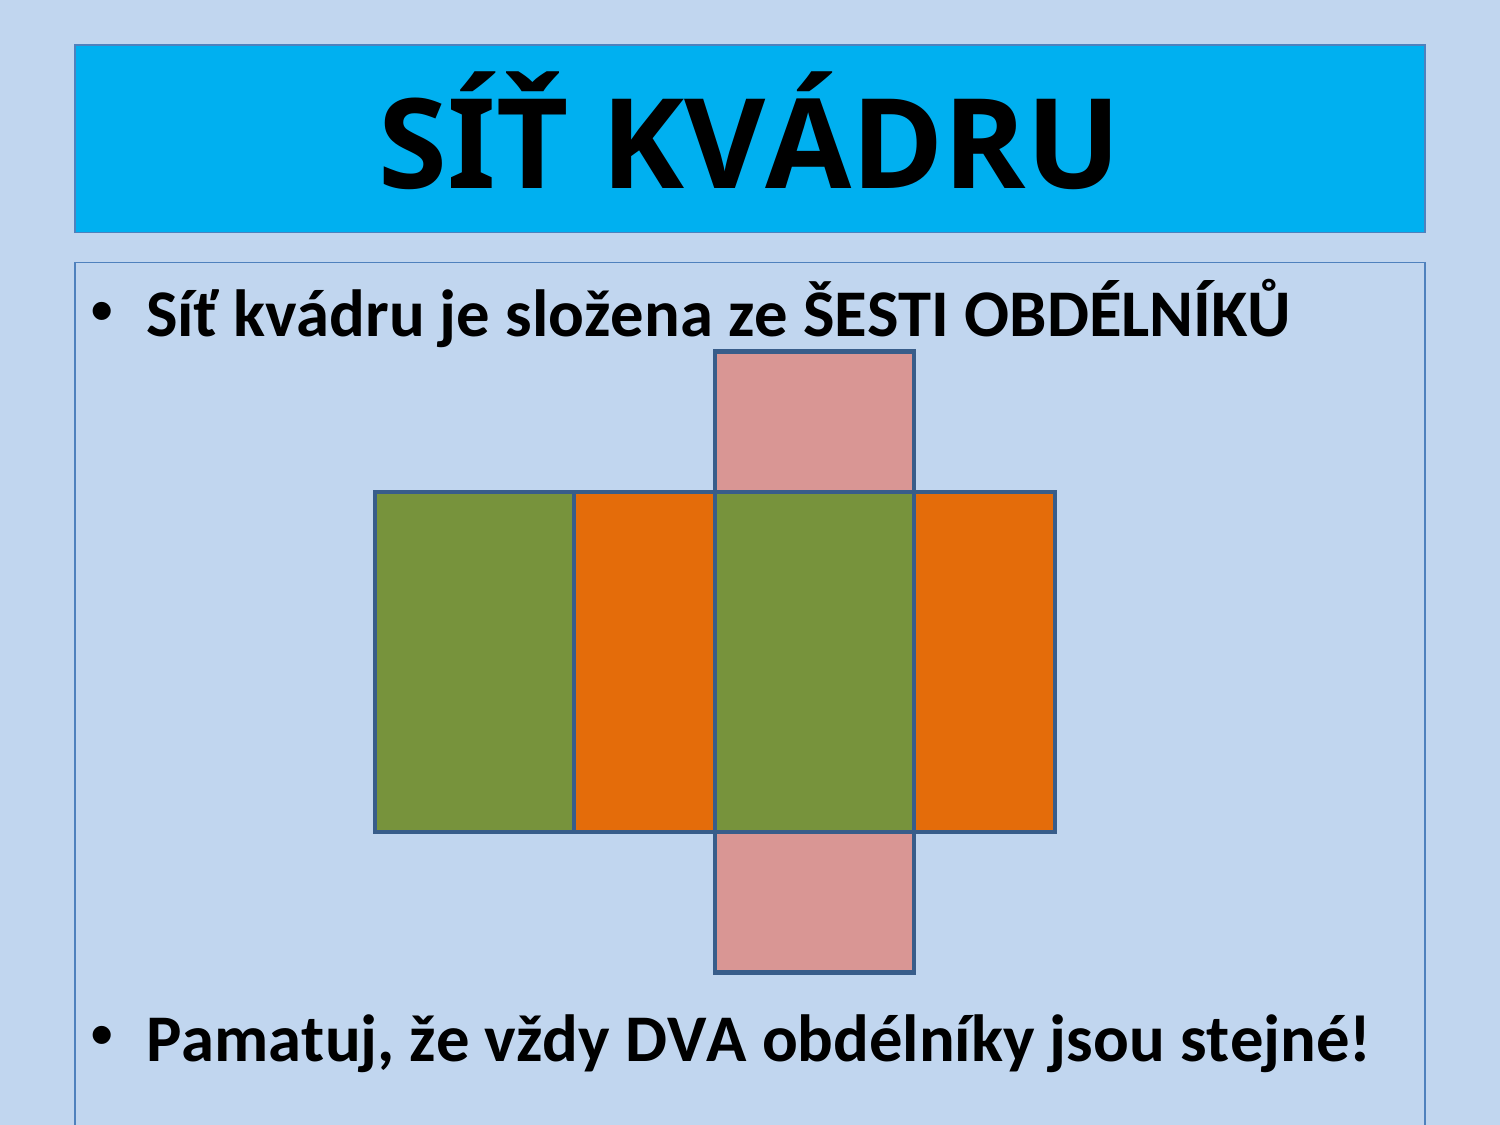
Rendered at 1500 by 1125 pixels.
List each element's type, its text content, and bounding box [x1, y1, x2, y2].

title SÍŤ KVÁDRU [75, 45, 1426, 233]
list Síť kvádru je složena ze ŠESTI OBDÉLNÍKŮ Pamatuj, že vždy DVA obdélníky jsou stejné! [75, 262, 1426, 1125]
text_box [374, 351, 1055, 973]
